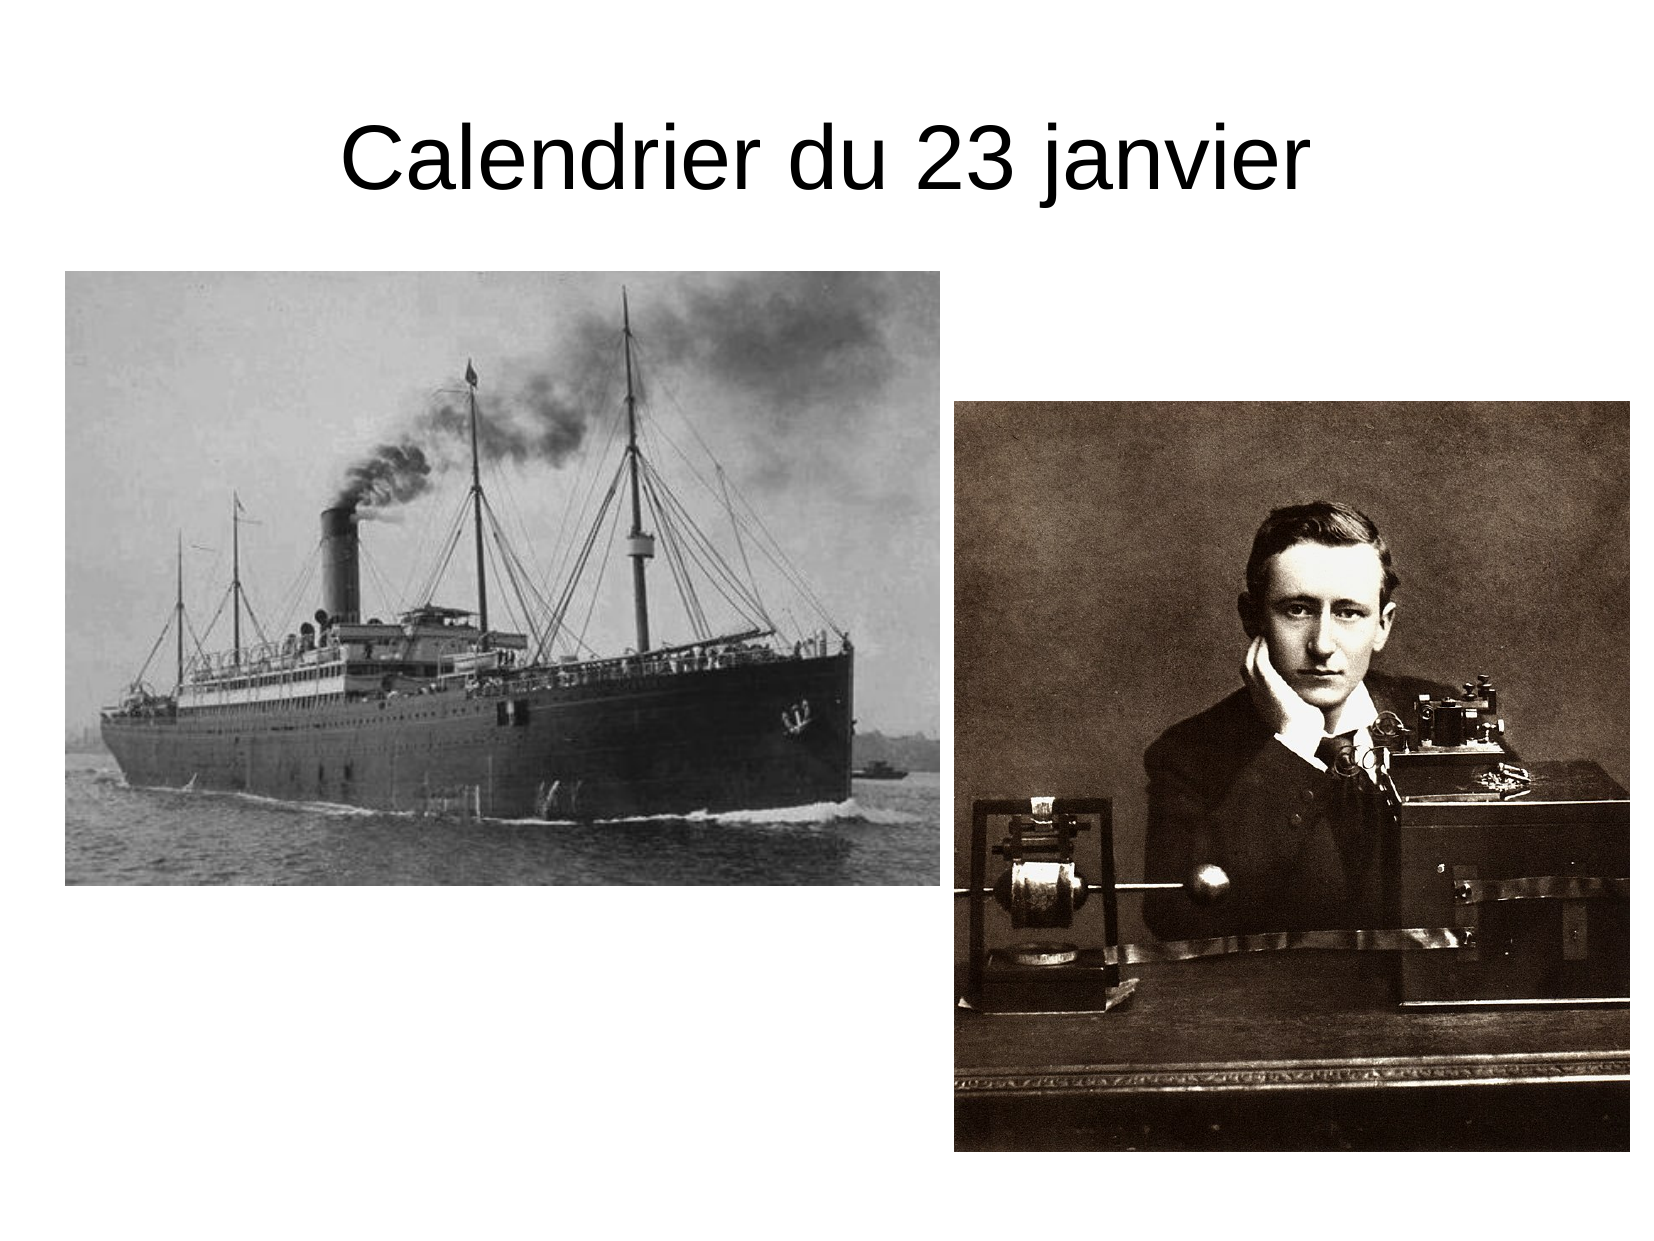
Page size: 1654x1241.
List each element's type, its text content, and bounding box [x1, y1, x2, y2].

picture [954, 401, 1630, 1152]
title Calendrier du 23 janvier [82, 49, 1571, 257]
picture [65, 271, 940, 886]
